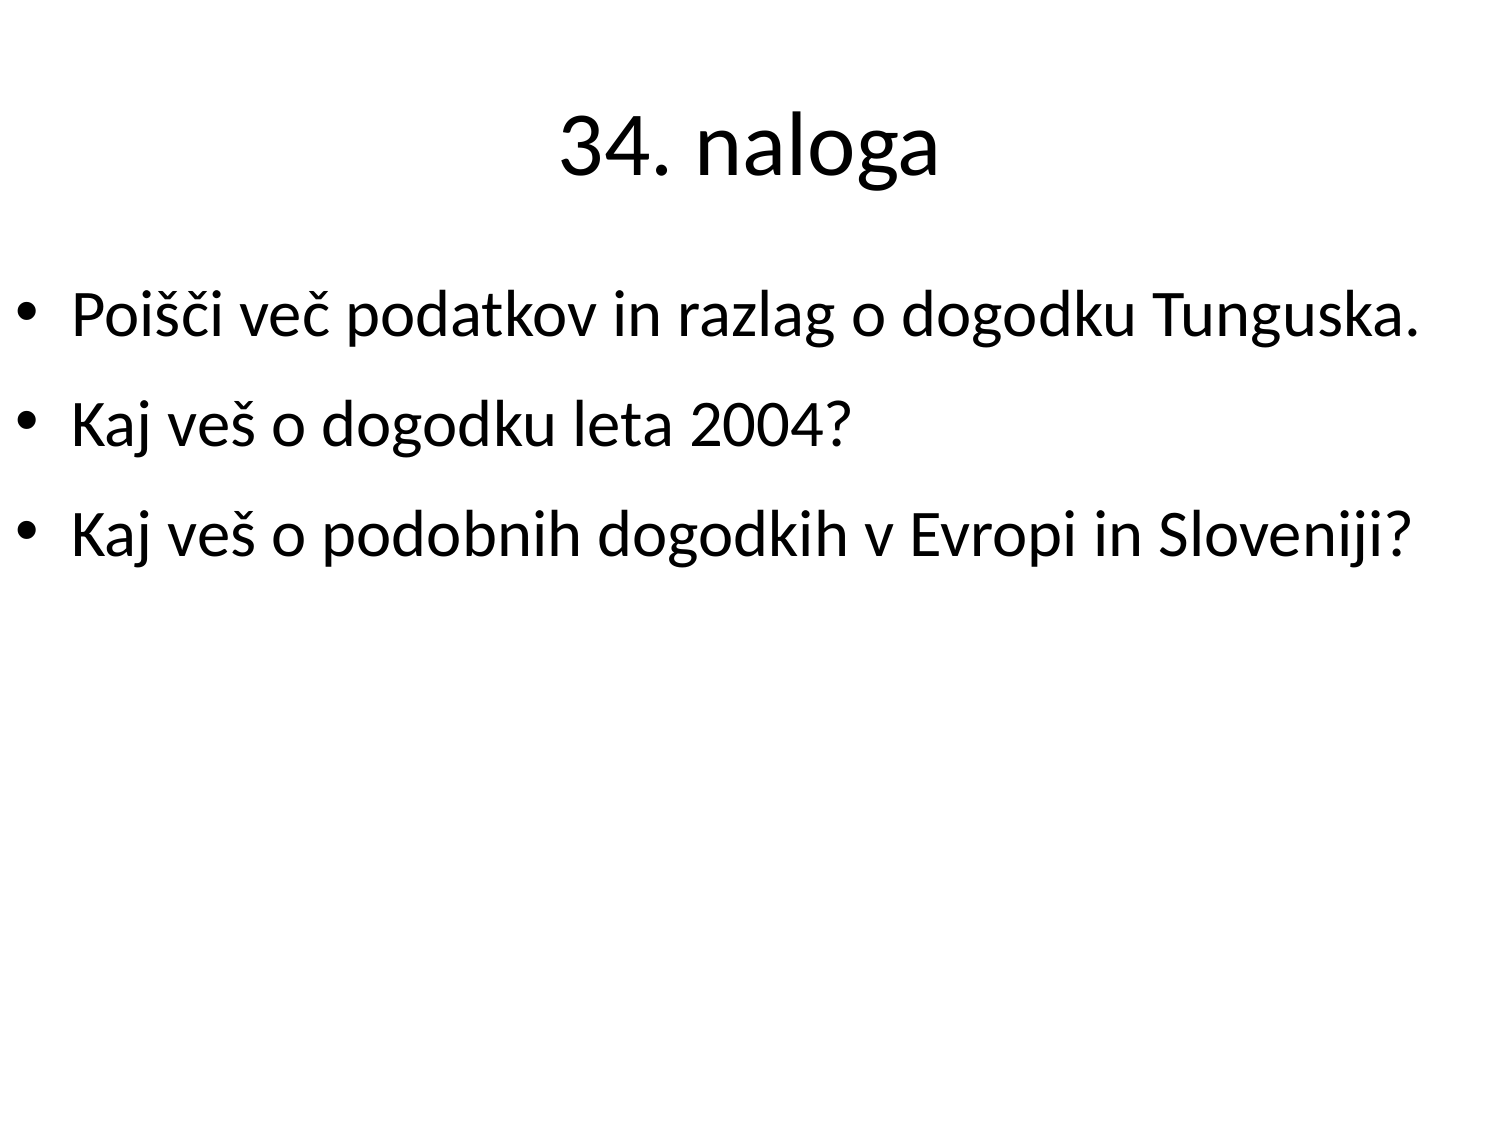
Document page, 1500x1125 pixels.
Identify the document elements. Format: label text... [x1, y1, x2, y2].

list Poišči več podatkov in razlag o dogodku Tunguska. Kaj veš o dogodku leta 2004? Kaj veš o podobnih dogodkih v Evropi in Sloveniji? [0, 262, 1500, 1005]
title 34. naloga [75, 45, 1425, 233]
